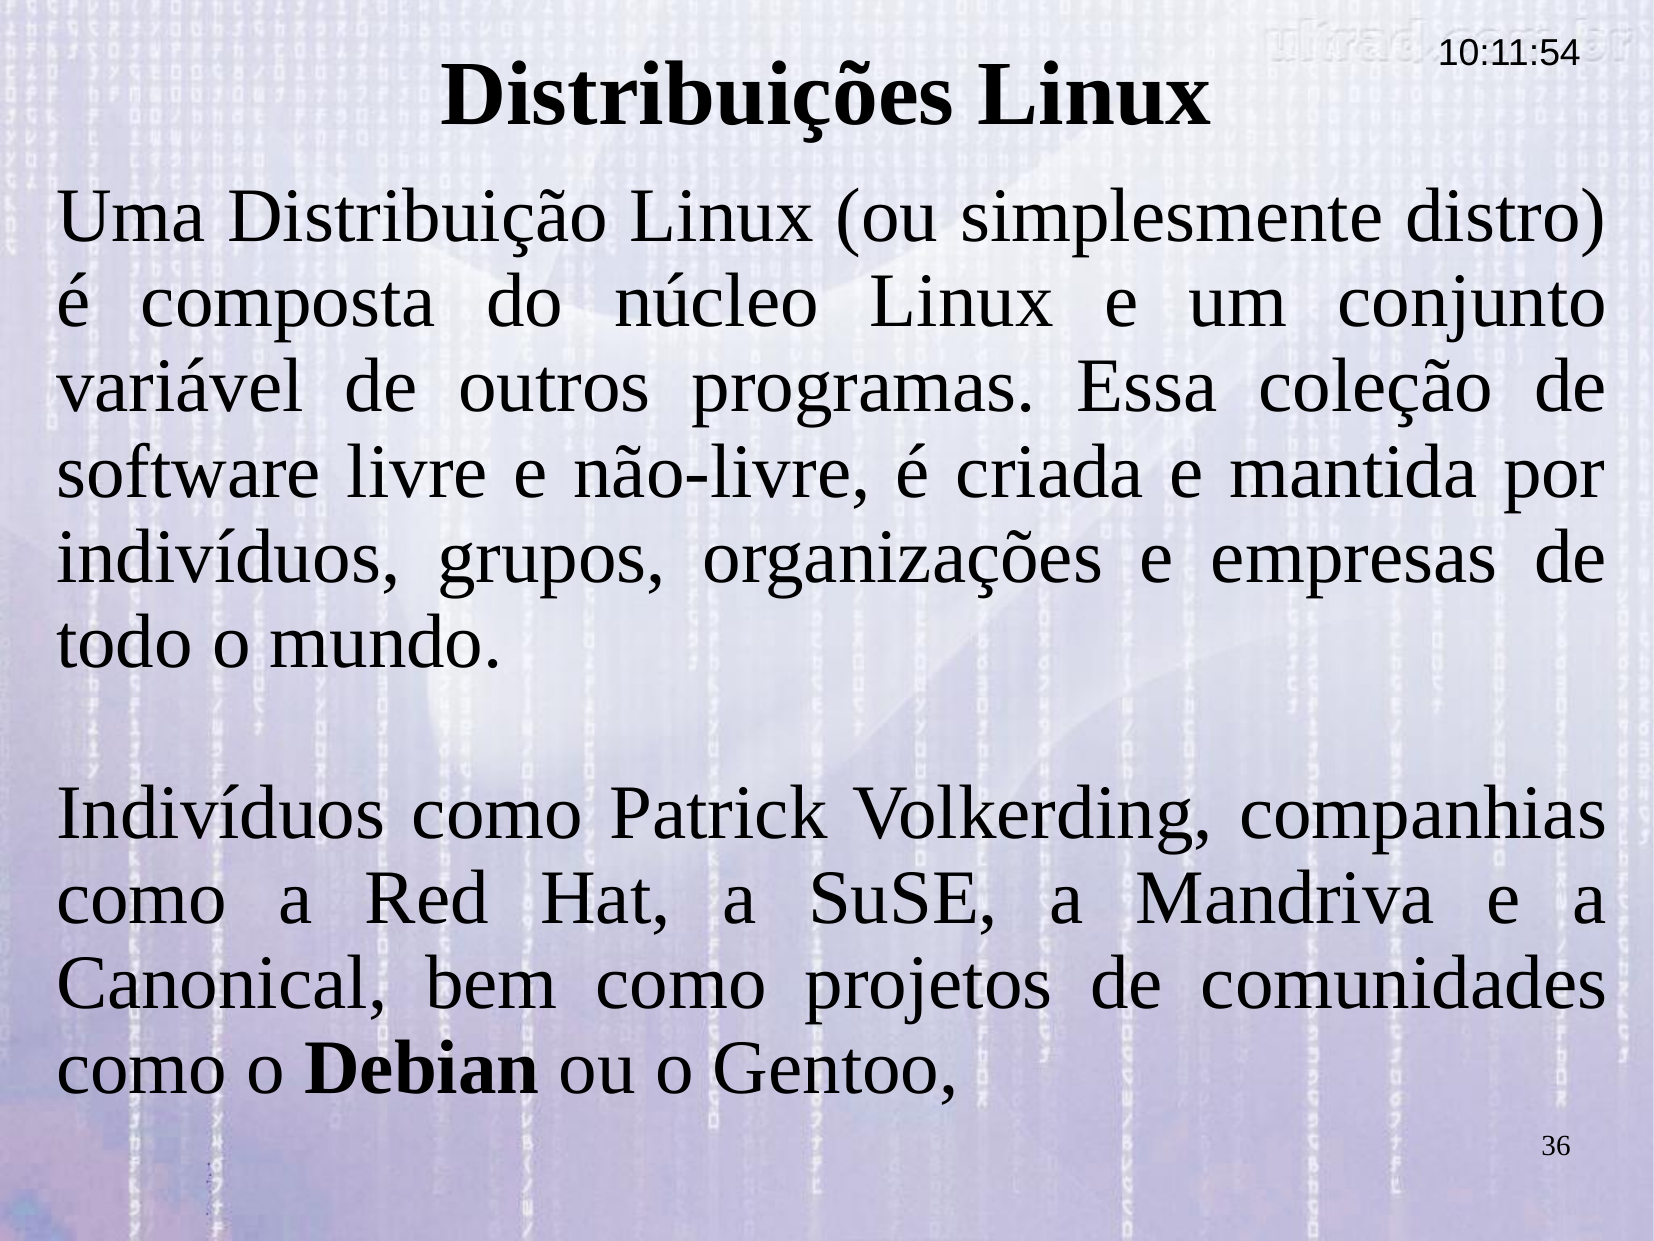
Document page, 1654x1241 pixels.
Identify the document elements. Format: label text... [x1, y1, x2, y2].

text_box 10:53:37 [1423, 23, 1631, 94]
picture [0, 0, 1654, 1241]
text_box Uma Distribuição Linux (ou simplesmente distro) é composta do núcleo Linux e um conjunto variável de outros programas. Essa coleção de software livre e não-livre, é criada e mantida por indivíduos, grupos, organizações e empresas de todo o mundo. Indivíduos como Patrick Volkerding, companhias como a Red Hat, a SuSE, a Mandriva e a Canonical, bem como projetos de comunidades como o Debian ou o Gentoo, [41, 165, 1625, 1211]
text_box Distribuições Linux [29, 35, 1625, 171]
